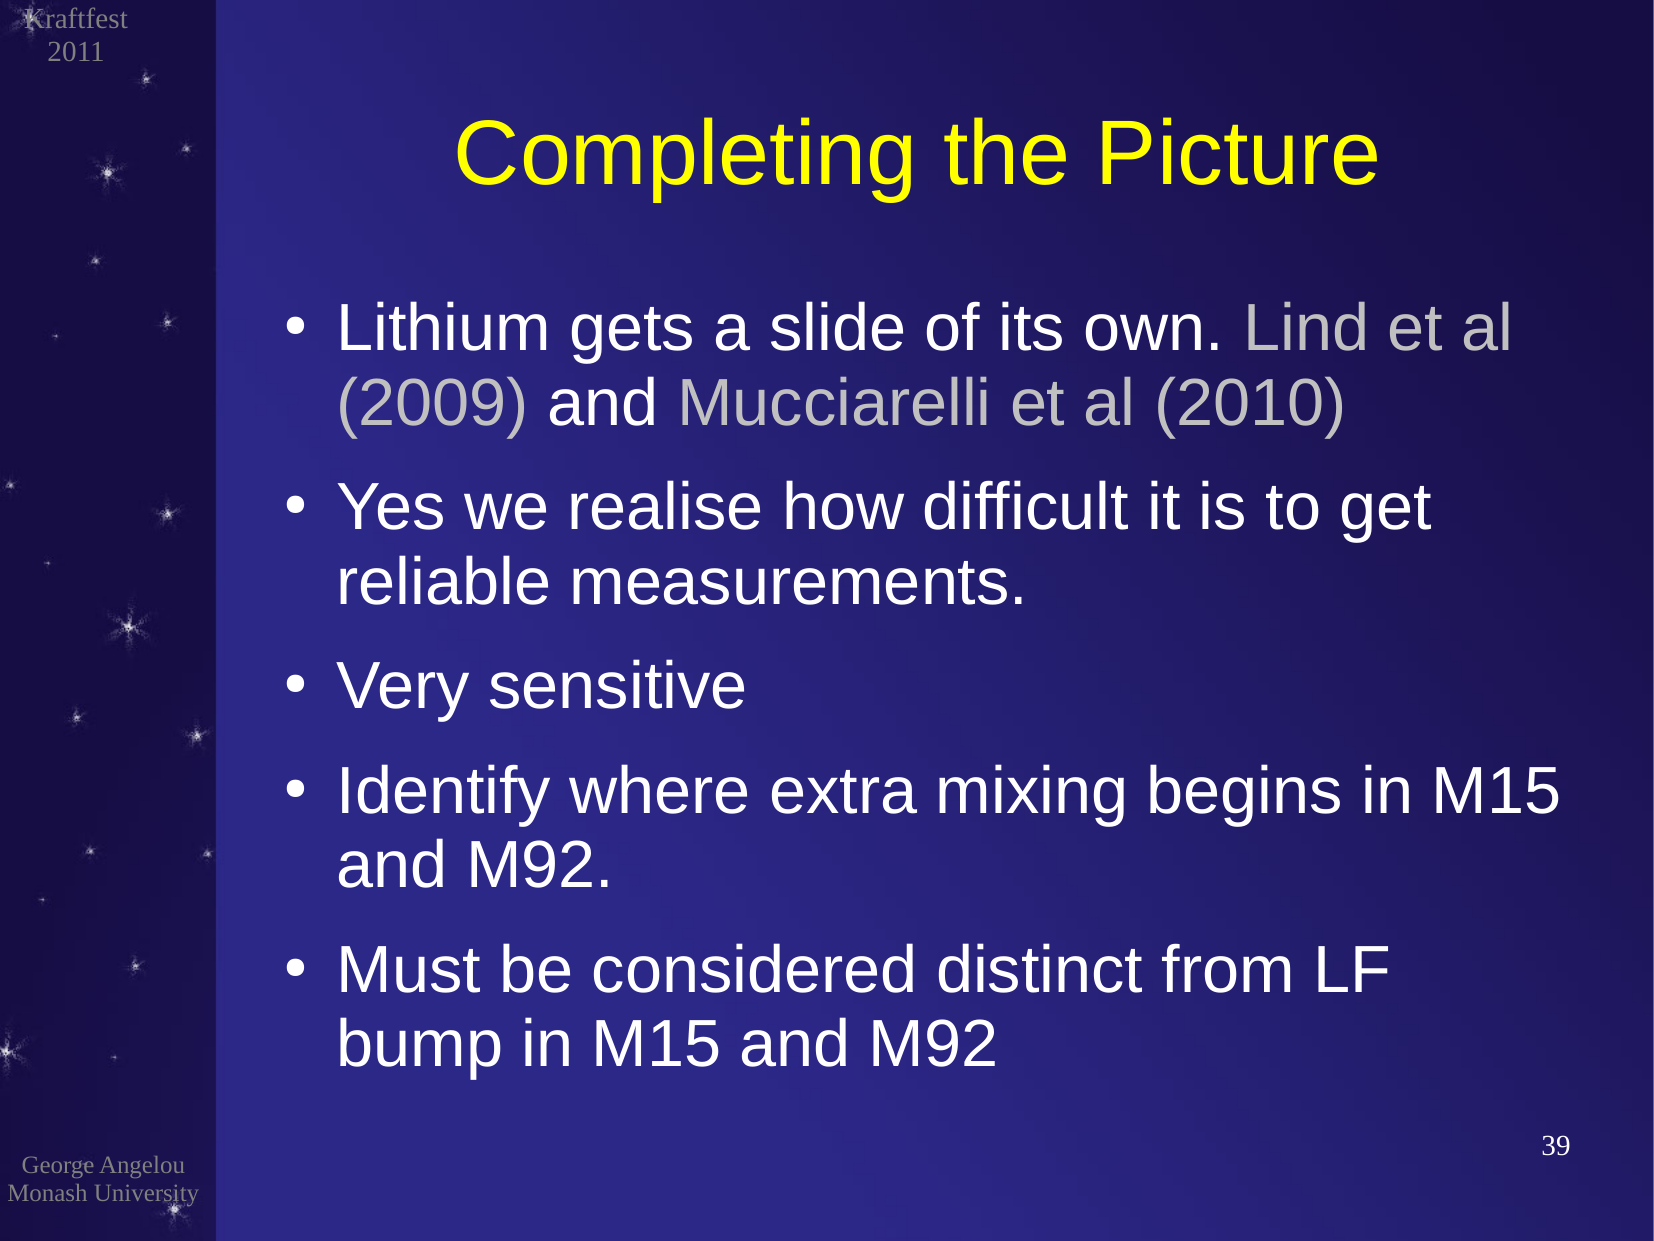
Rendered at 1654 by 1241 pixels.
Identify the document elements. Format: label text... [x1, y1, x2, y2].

list Lithium gets a slide of its own. Lind et al (2009) and Mucciarelli et al (2010) Yes we realise how difficult it is to get reliable measurements. Very sensitive Identify where extra mixing begins in M15 and M92. Must be considered distinct from LF bump in M15 and M92 [265, 290, 1571, 1109]
picture [0, 0, 1654, 1241]
title Completing the Picture [265, 56, 1571, 250]
